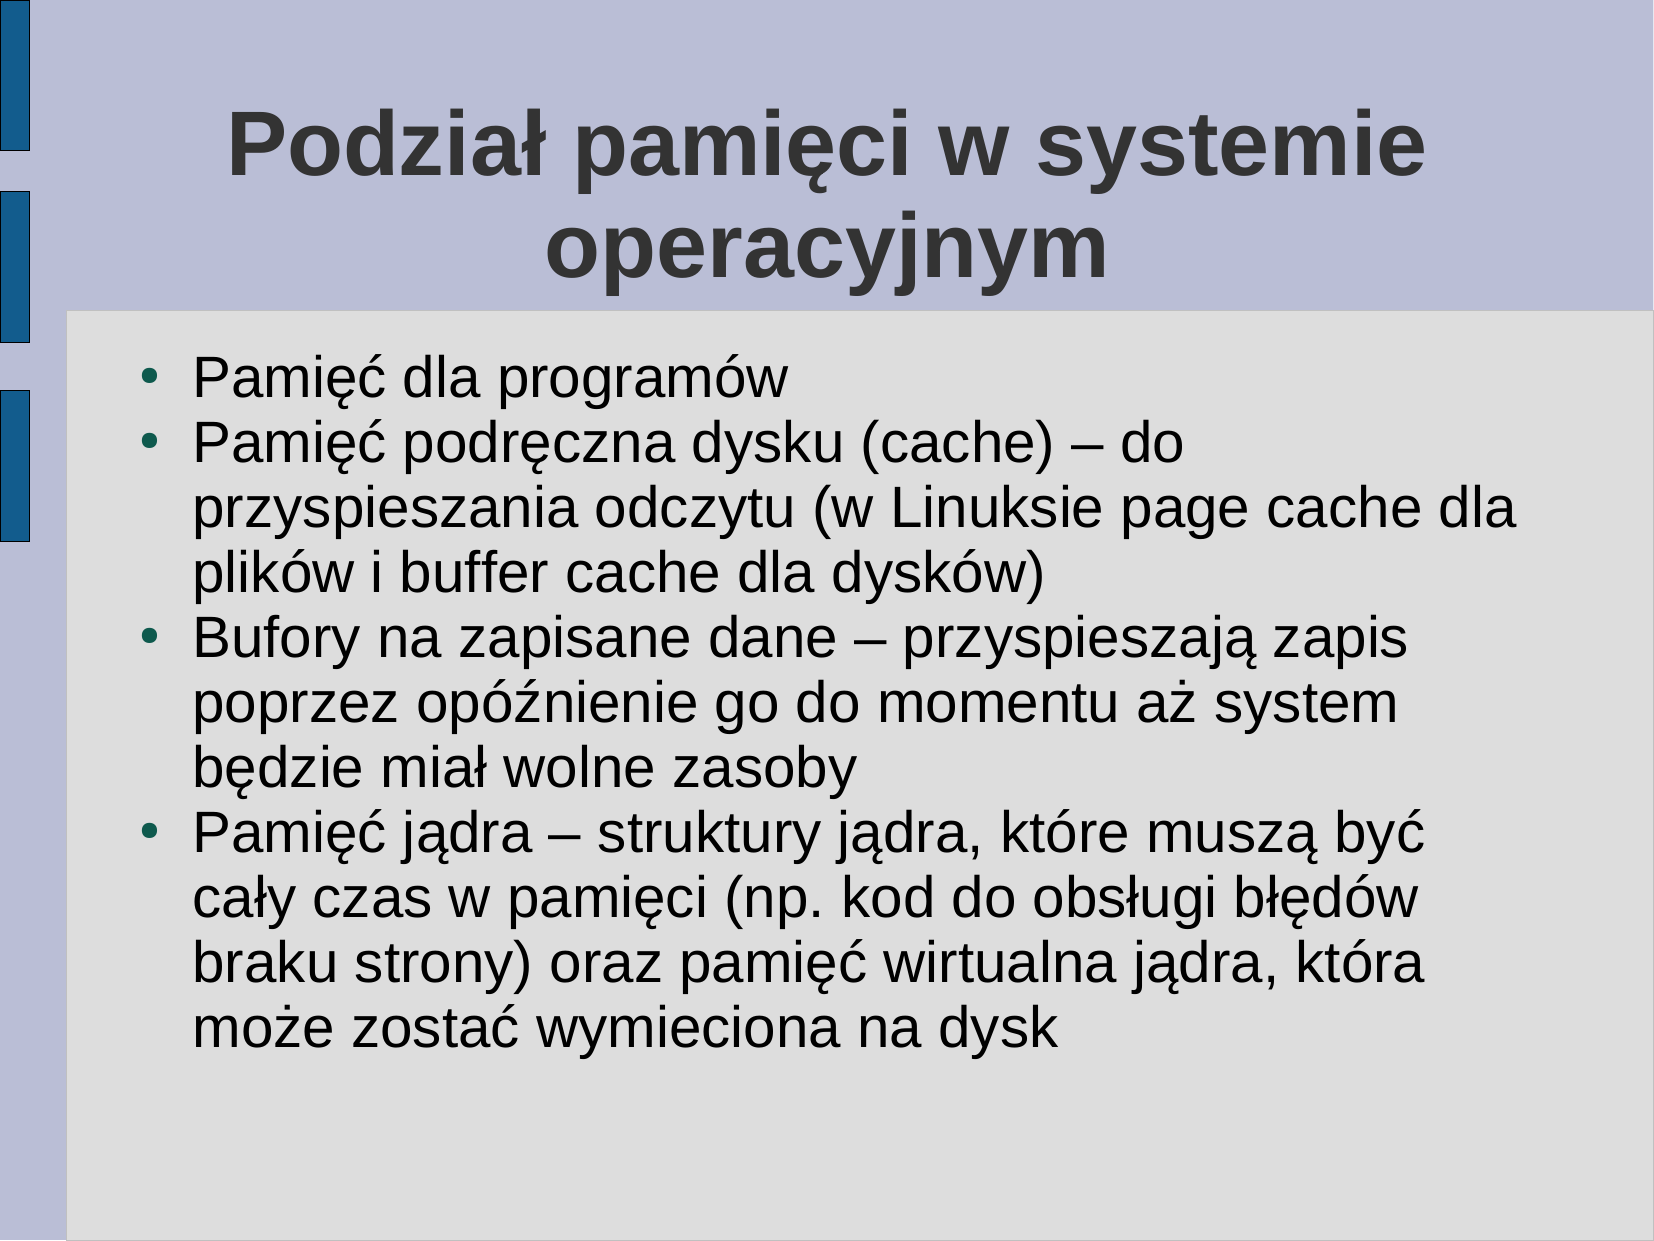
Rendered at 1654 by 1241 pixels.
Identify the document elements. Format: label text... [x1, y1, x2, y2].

title Podział pamięci w systemie operacyjnym [121, 91, 1534, 299]
list Pamięć dla programów Pamięć podręczna dysku (cache) – do przyspieszania odczytu (w Linuksie page cache dla plików i buffer cache dla dysków) Bufory na zapisane dane – przyspieszają zapis poprzez opóźnienie go do momentu aż system będzie miał wolne zasoby Pamięć jądra – struktury jądra, które muszą być cały czas w pamięci (np. kod do obsługi błędów braku strony) oraz pamięć wirtualna jądra, która może zostać wymieciona na dysk [121, 344, 1534, 1143]
